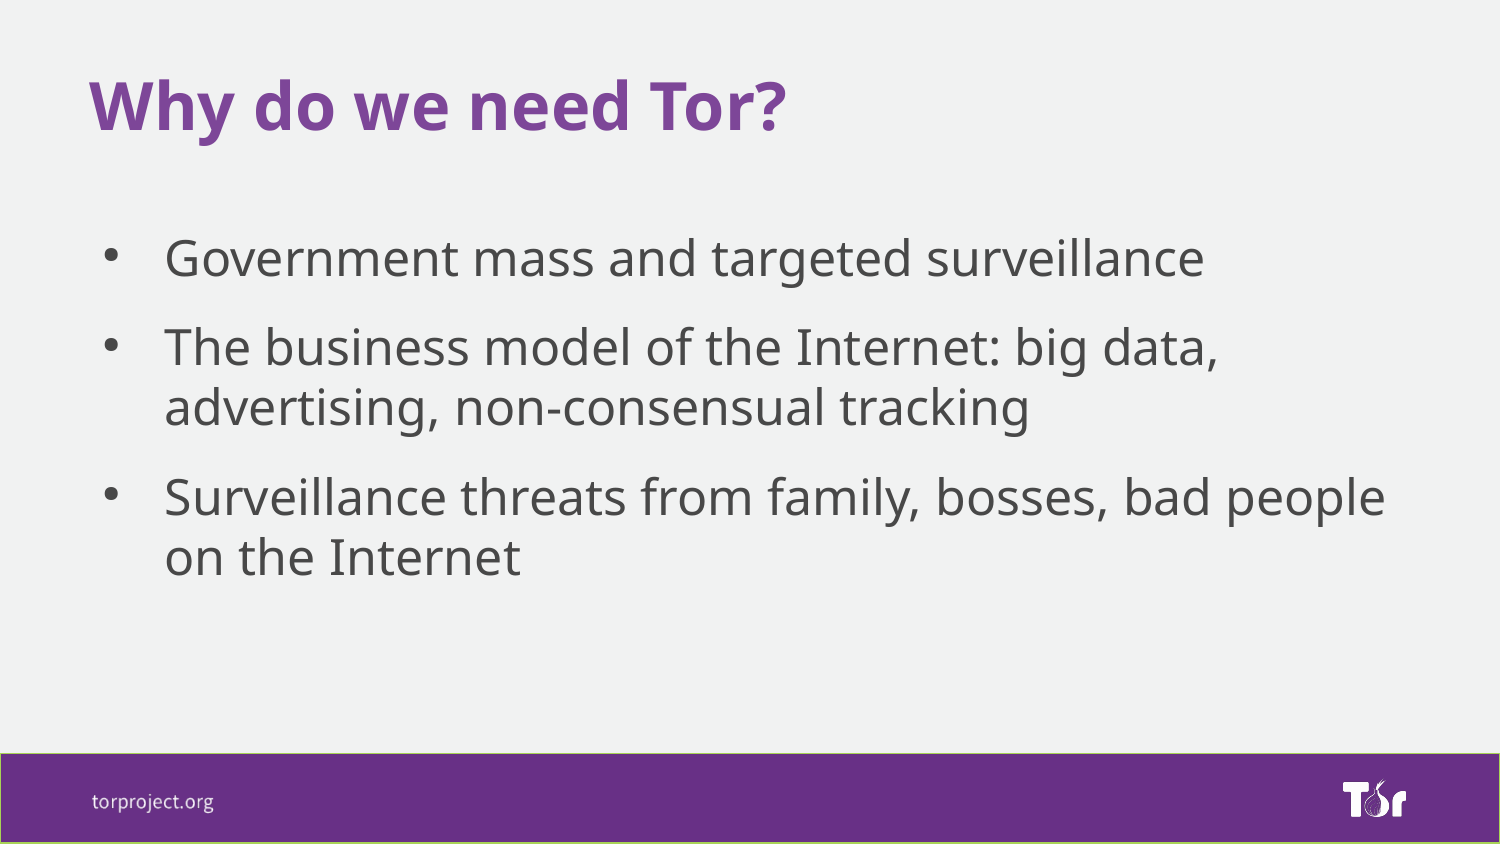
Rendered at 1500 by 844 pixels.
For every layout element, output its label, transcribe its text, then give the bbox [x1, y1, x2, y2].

text_box Government mass and targeted surveillance The business model of the Internet: big data, advertising, non-consensual tracking Surveillance threats from family, bosses, bad people on the Internet [75, 218, 1425, 776]
picture [75, 780, 604, 821]
picture [1343, 778, 1406, 817]
text_box Why do we need Tor? [75, 33, 1425, 174]
